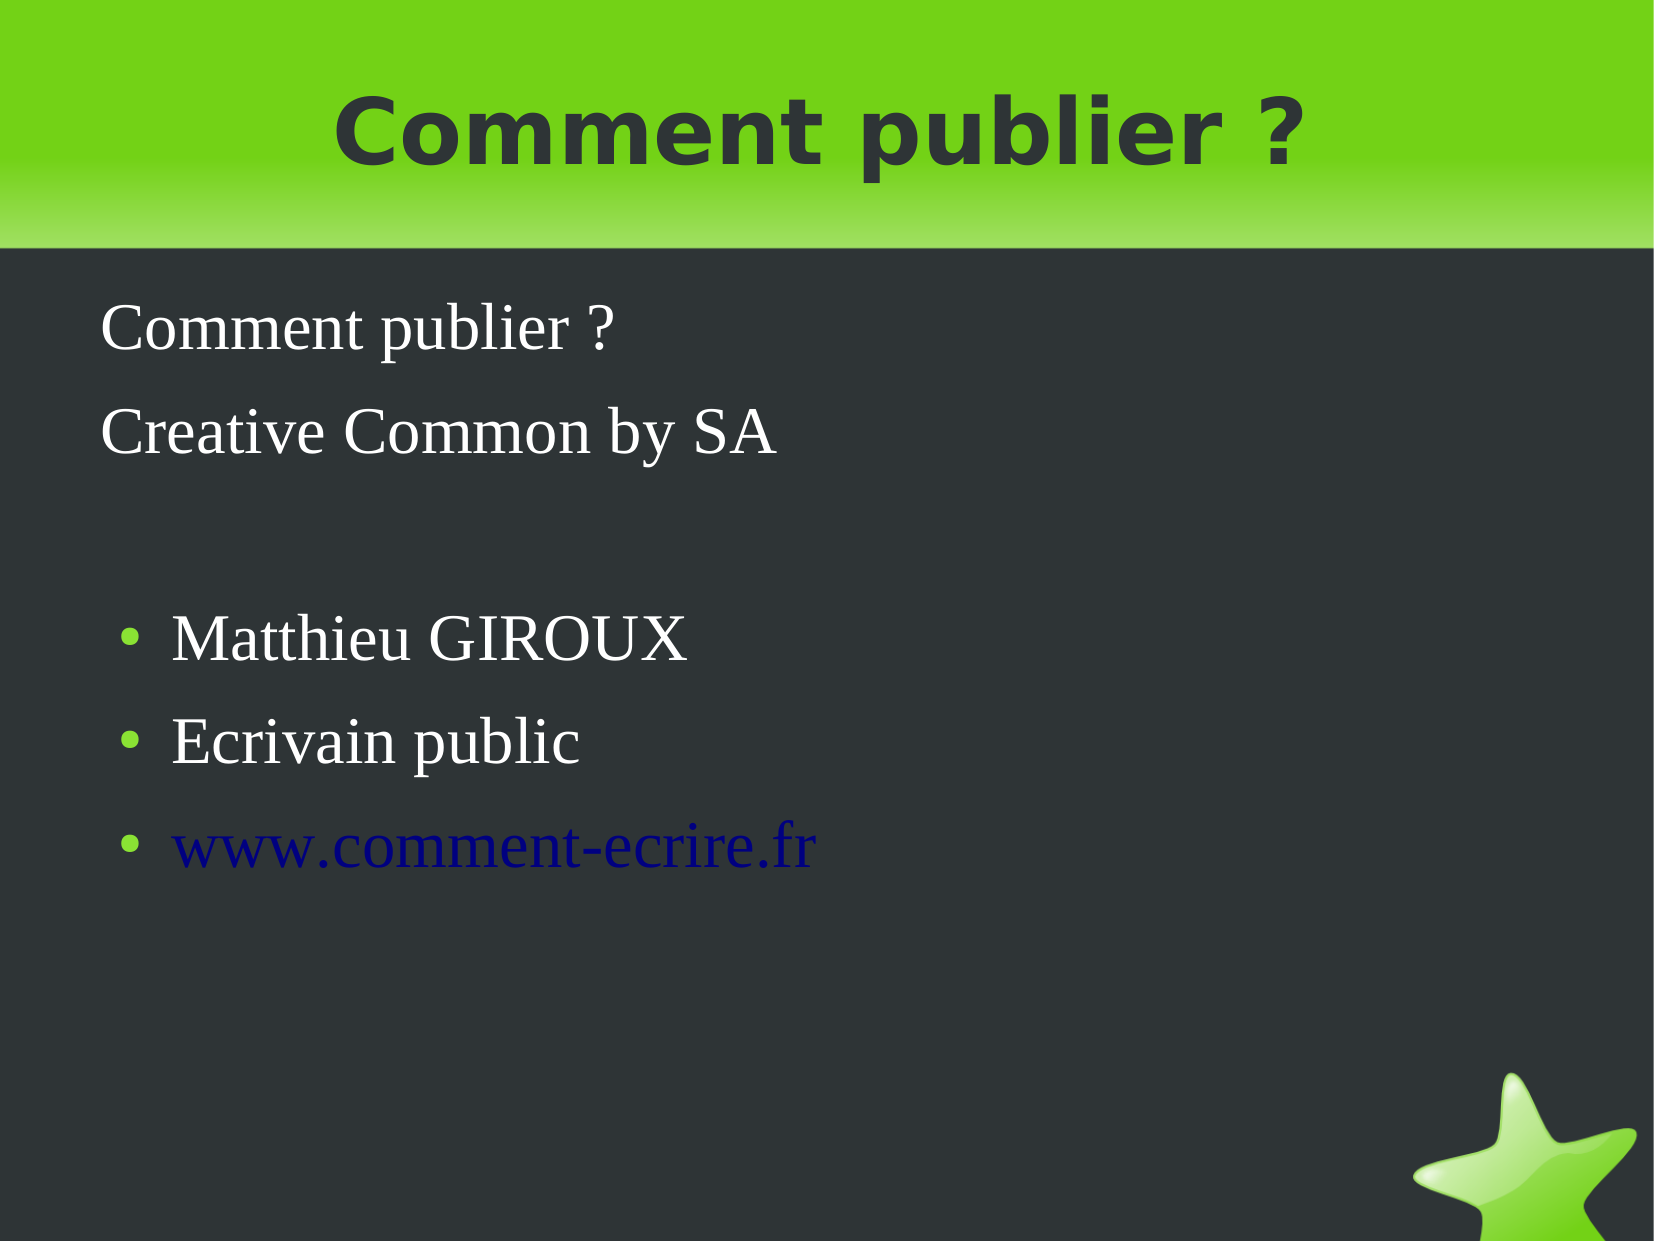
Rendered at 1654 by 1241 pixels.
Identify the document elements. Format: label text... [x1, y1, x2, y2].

picture [0, 0, 1654, 1241]
list Comment publier ? Creative Common by SA Matthieu GIROUX Ecrivain public www.comment-ecrire.fr [82, 290, 1571, 1094]
title Comment publier ? [76, 36, 1565, 229]
